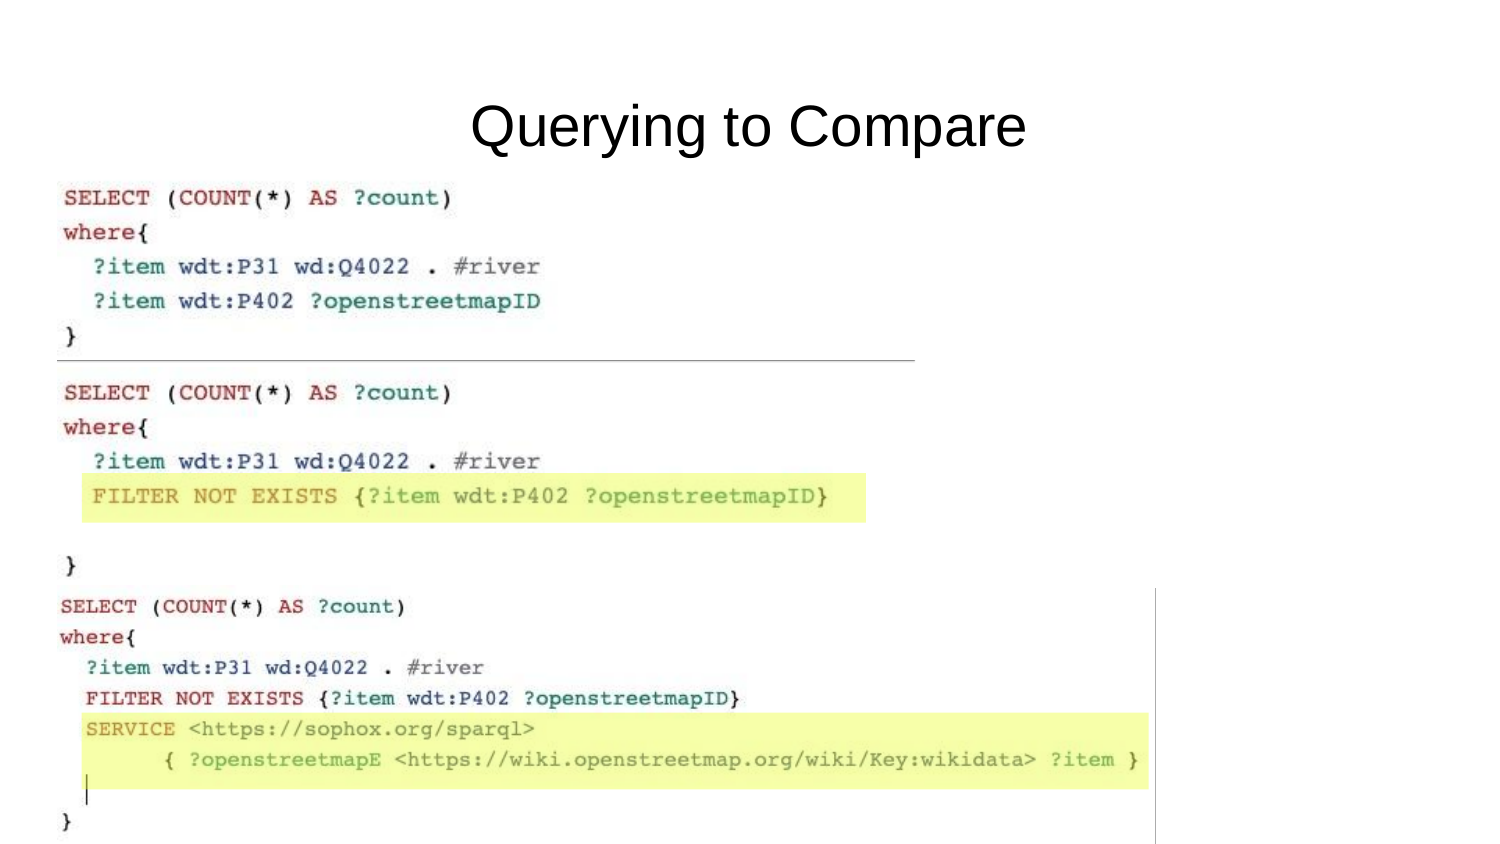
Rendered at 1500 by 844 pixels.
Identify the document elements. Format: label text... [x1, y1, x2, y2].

text_box [81, 712, 1149, 790]
text_box [81, 473, 866, 523]
picture [57, 367, 1156, 844]
picture [57, 166, 917, 360]
title Querying to Compare [51, 72, 1449, 167]
